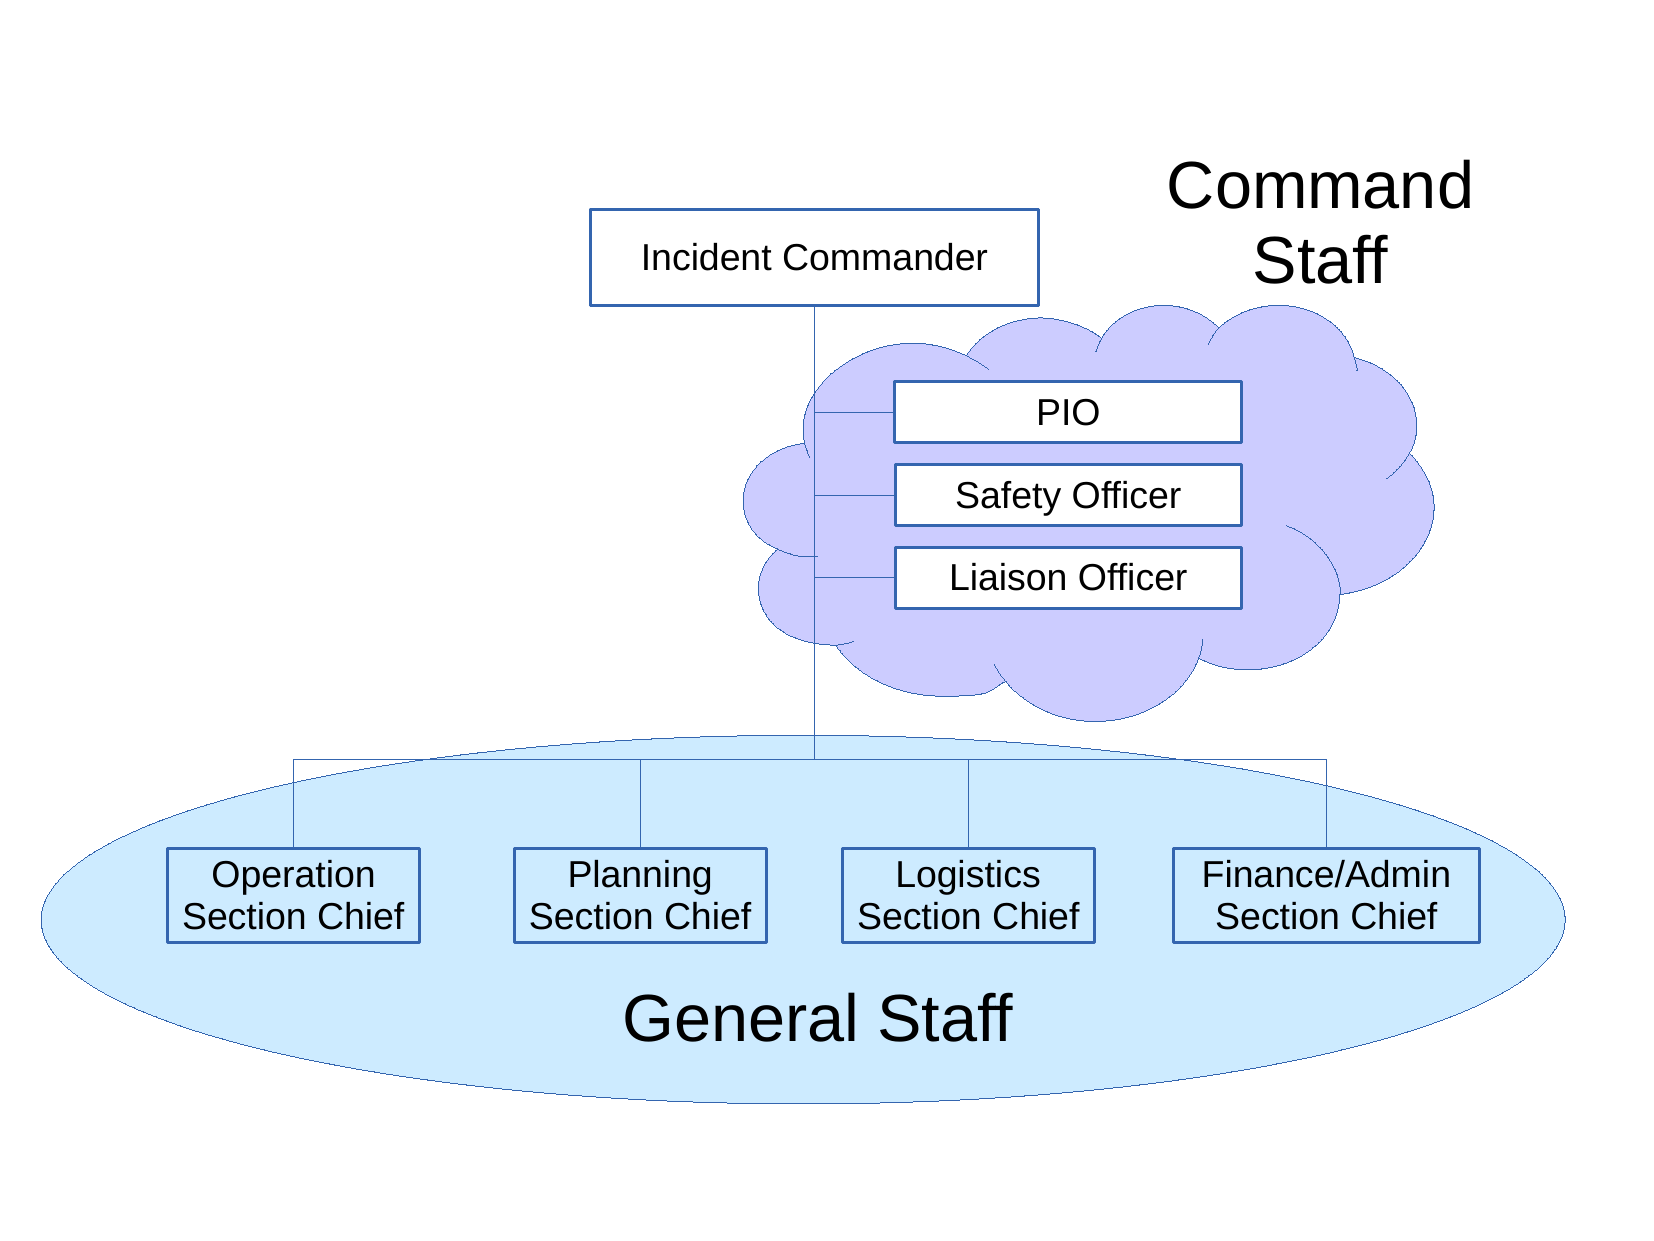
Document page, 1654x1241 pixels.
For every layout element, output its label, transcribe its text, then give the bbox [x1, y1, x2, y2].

text_box [429, 735, 814, 759]
text_box PIO [894, 381, 1242, 443]
text_box Logistics Section Chief [842, 848, 1095, 943]
text_box Planning Section Chief [514, 848, 767, 943]
text_box General Staff [607, 973, 1030, 1064]
text_box Operation Section Chief [167, 848, 420, 943]
text_box Incident Commander [590, 209, 1039, 306]
text_box Liaison Officer [895, 547, 1242, 609]
text_box Finance/Admin Section Chief [1173, 848, 1480, 943]
text_box [743, 393, 814, 644]
text_box [41, 760, 1566, 1104]
text_box [815, 735, 1177, 759]
text_box [815, 306, 1435, 722]
text_box Safety Officer [895, 464, 1242, 526]
text_box Command Staff [1152, 141, 1492, 306]
